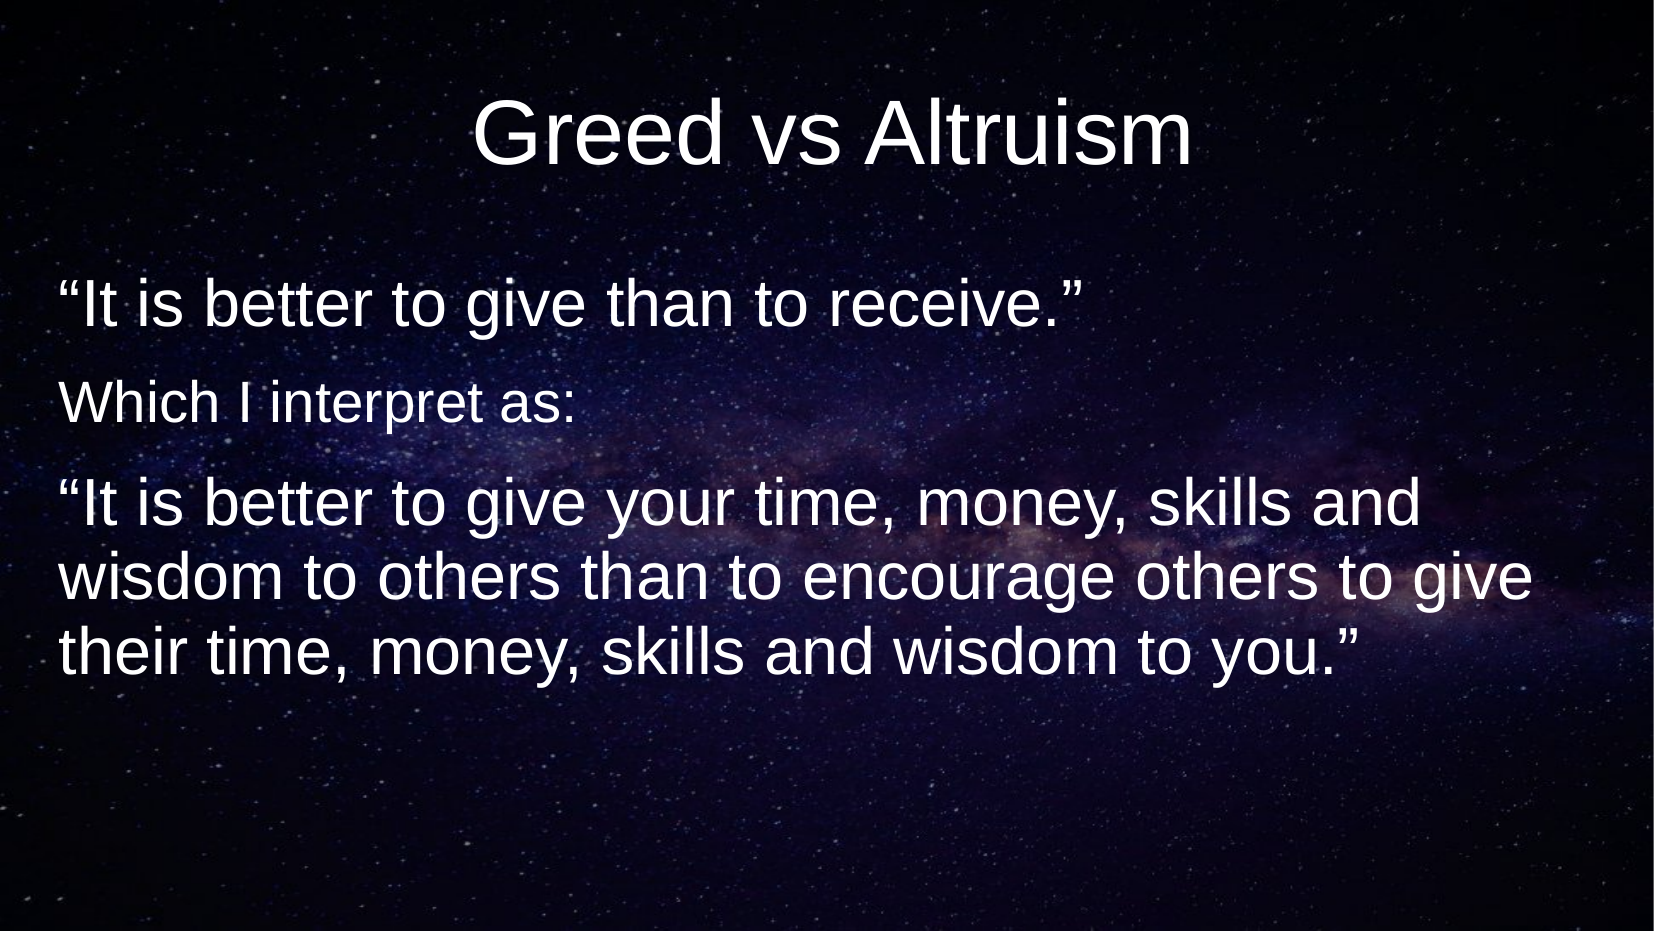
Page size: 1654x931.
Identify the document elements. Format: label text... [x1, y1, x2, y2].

picture [0, 0, 1654, 931]
title Greed vs Altruism [90, 55, 1579, 211]
list “It is better to give than to receive.” Which I interpret as: “It is better to give your time, money, skills and wisdom to others than to encourage others to give their time, money, skills and wisdom to you.” [59, 265, 1595, 857]
